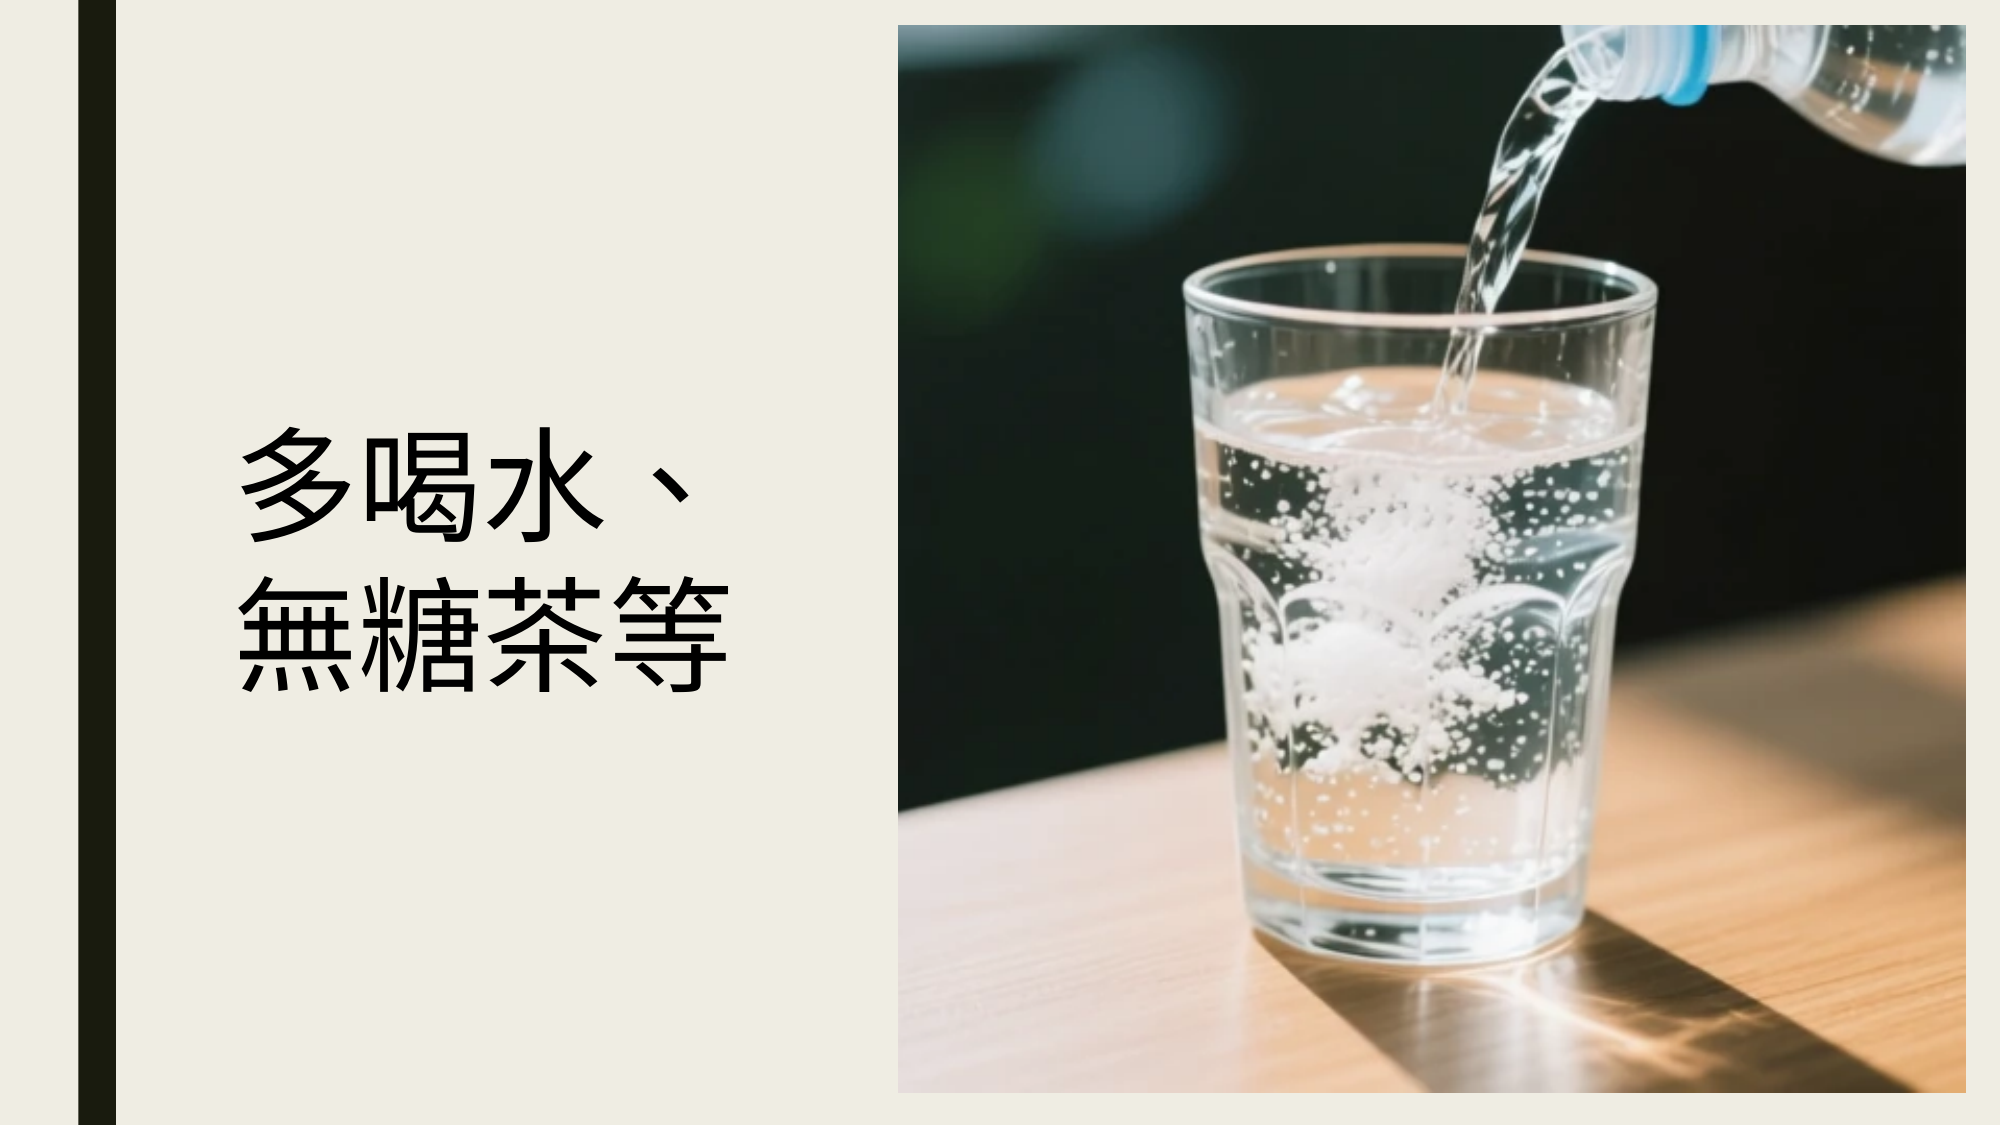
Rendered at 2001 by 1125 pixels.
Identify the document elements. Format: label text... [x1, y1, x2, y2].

picture [898, 25, 1966, 1093]
text_box 多喝水、無糖茶等 [218, 399, 766, 718]
